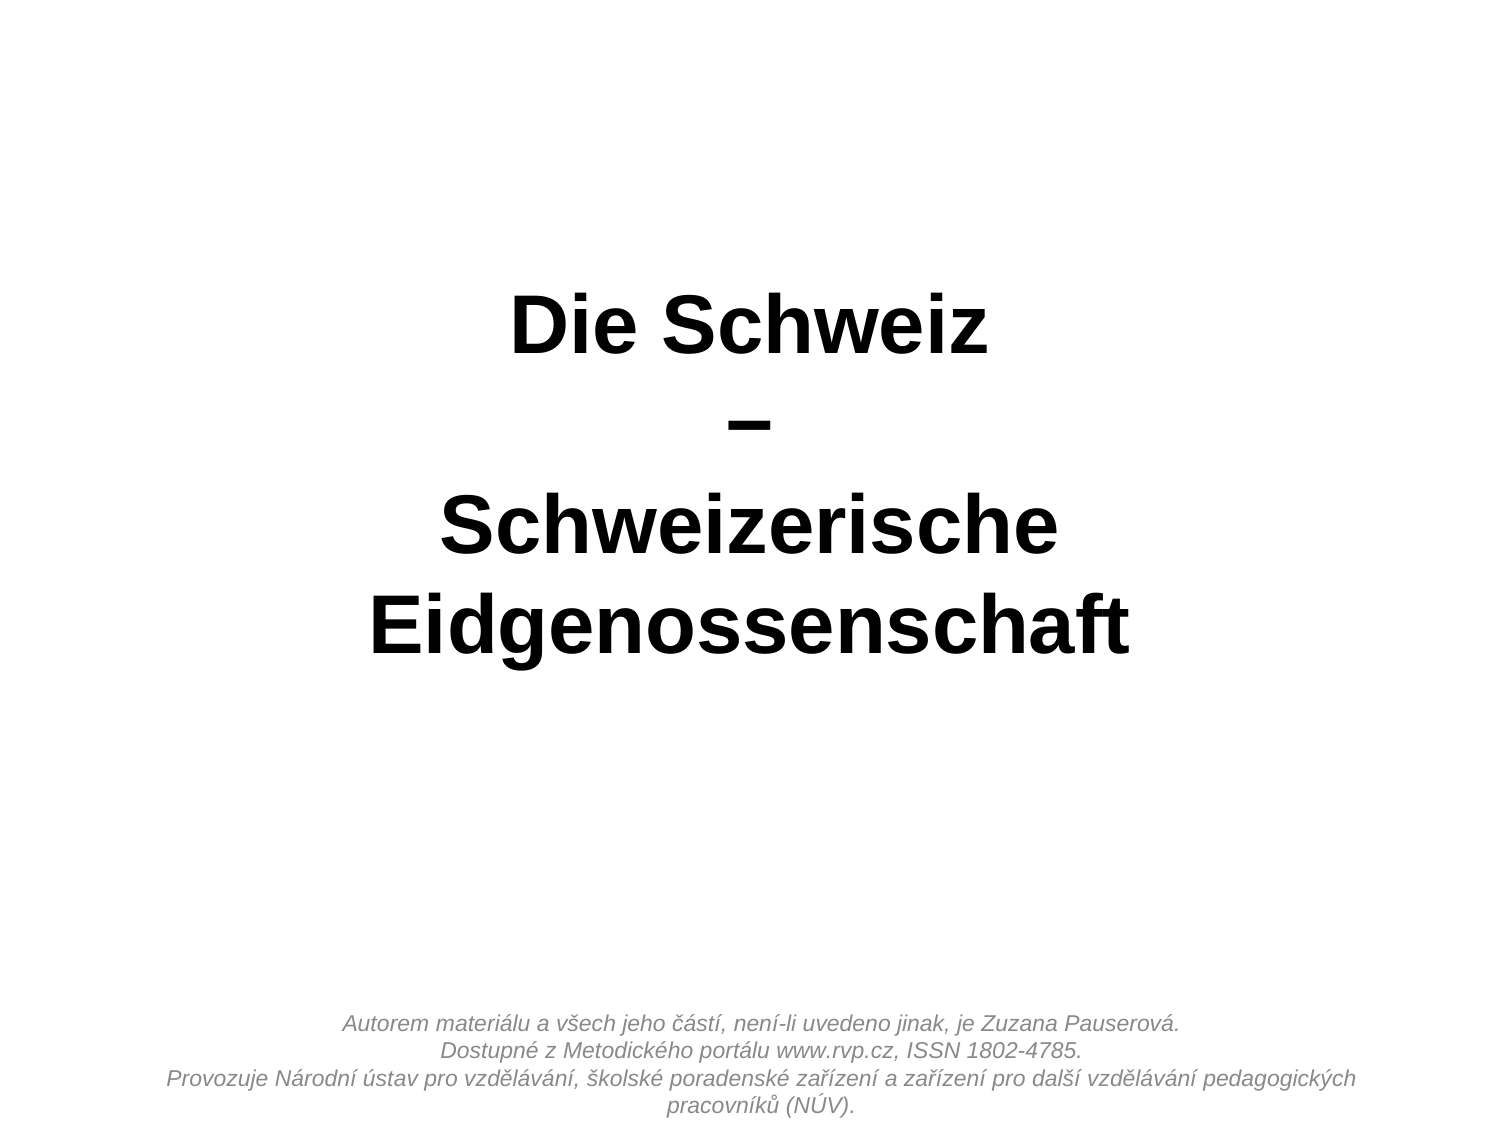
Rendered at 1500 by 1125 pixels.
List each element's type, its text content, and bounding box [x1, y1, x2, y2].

title Die Schweiz − Schweizerische Eidgenossenschaft [112, 263, 1388, 679]
text_box Autorem materiálu a všech jeho částí, není-li uvedeno jinak, je Zuzana Pauserová. Dostupné z Metodického portálu www.rvp.cz, ISSN 1802-4785. Provozuje Národní ústav pro vzdělávání, školské poradenské zařízení a zařízení pro další vzdělávání pedagogických pracovníků (NÚV). [147, 1046, 1377, 1107]
